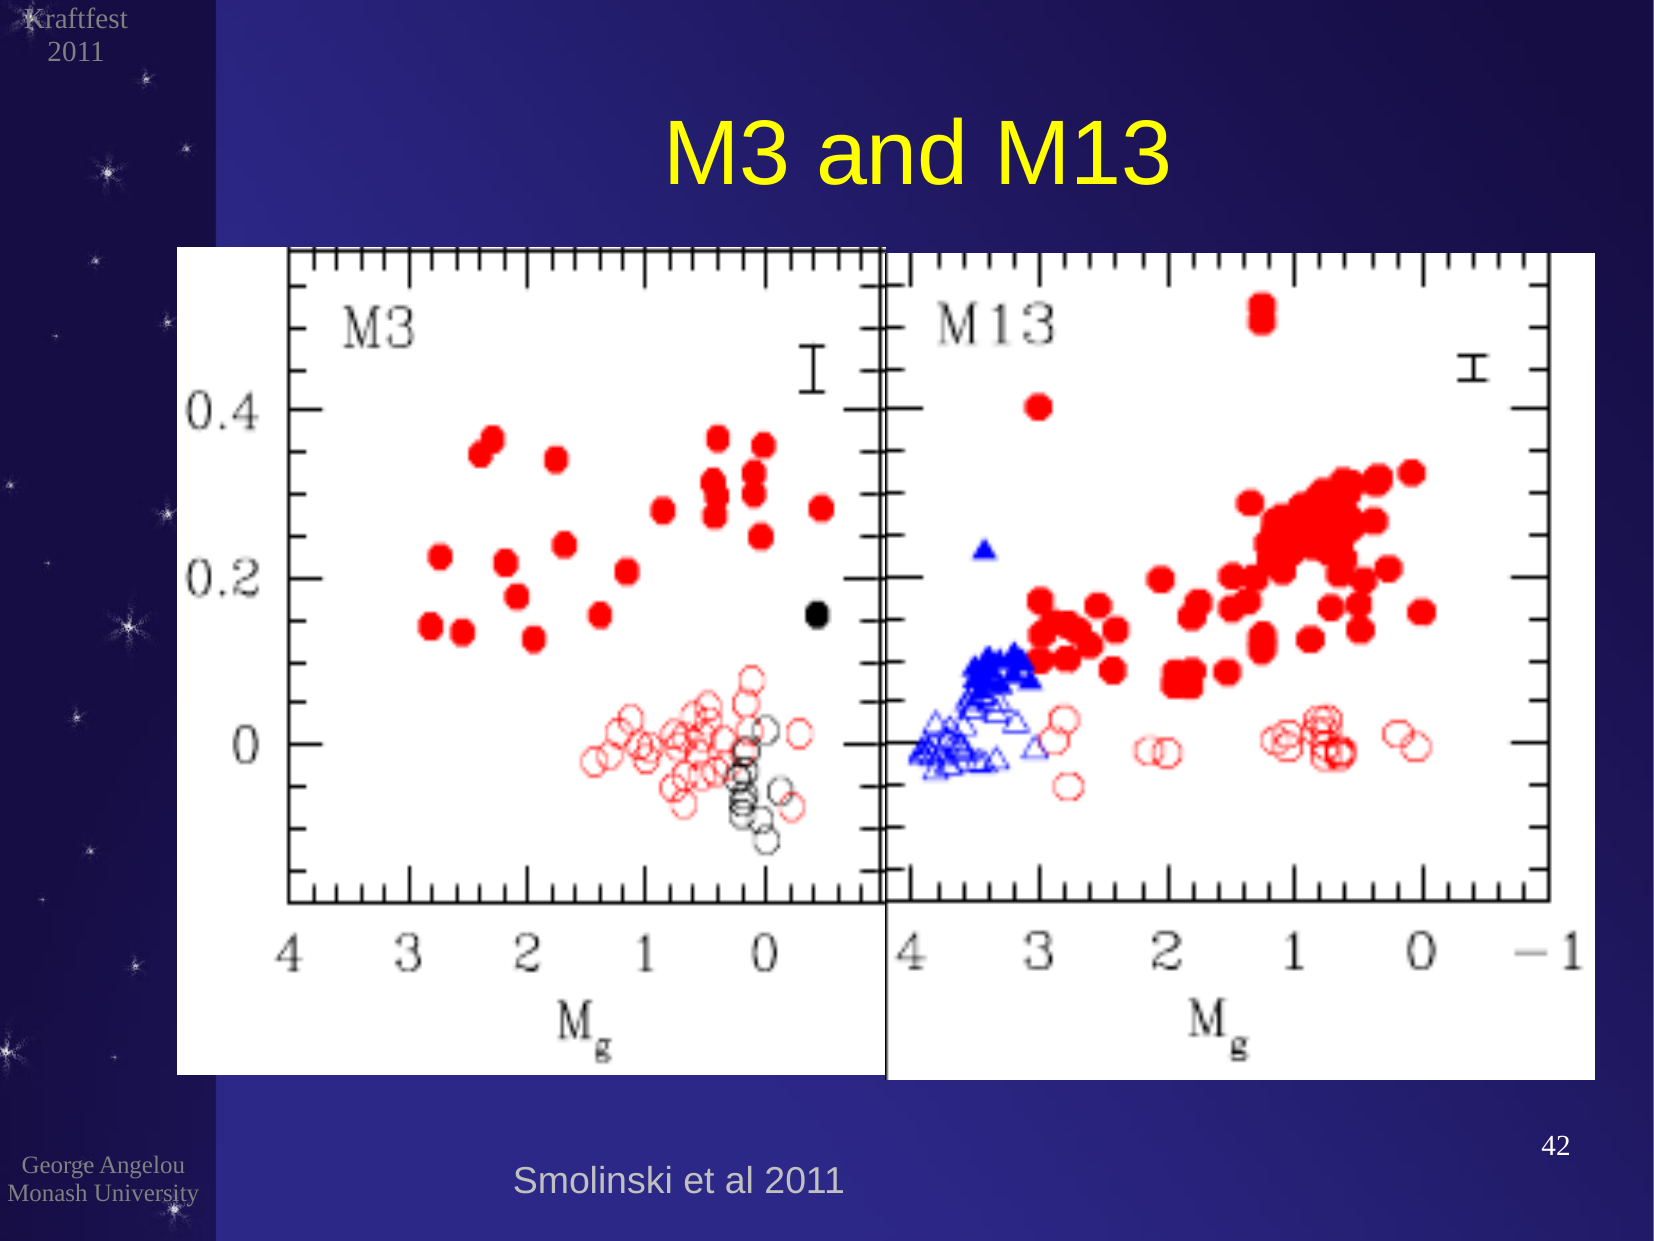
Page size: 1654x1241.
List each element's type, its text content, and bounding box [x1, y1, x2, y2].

title M3 and M13 [265, 49, 1571, 253]
text_box Smolinski et al 2011 [498, 1151, 1650, 1209]
picture [0, 0, 1654, 1241]
